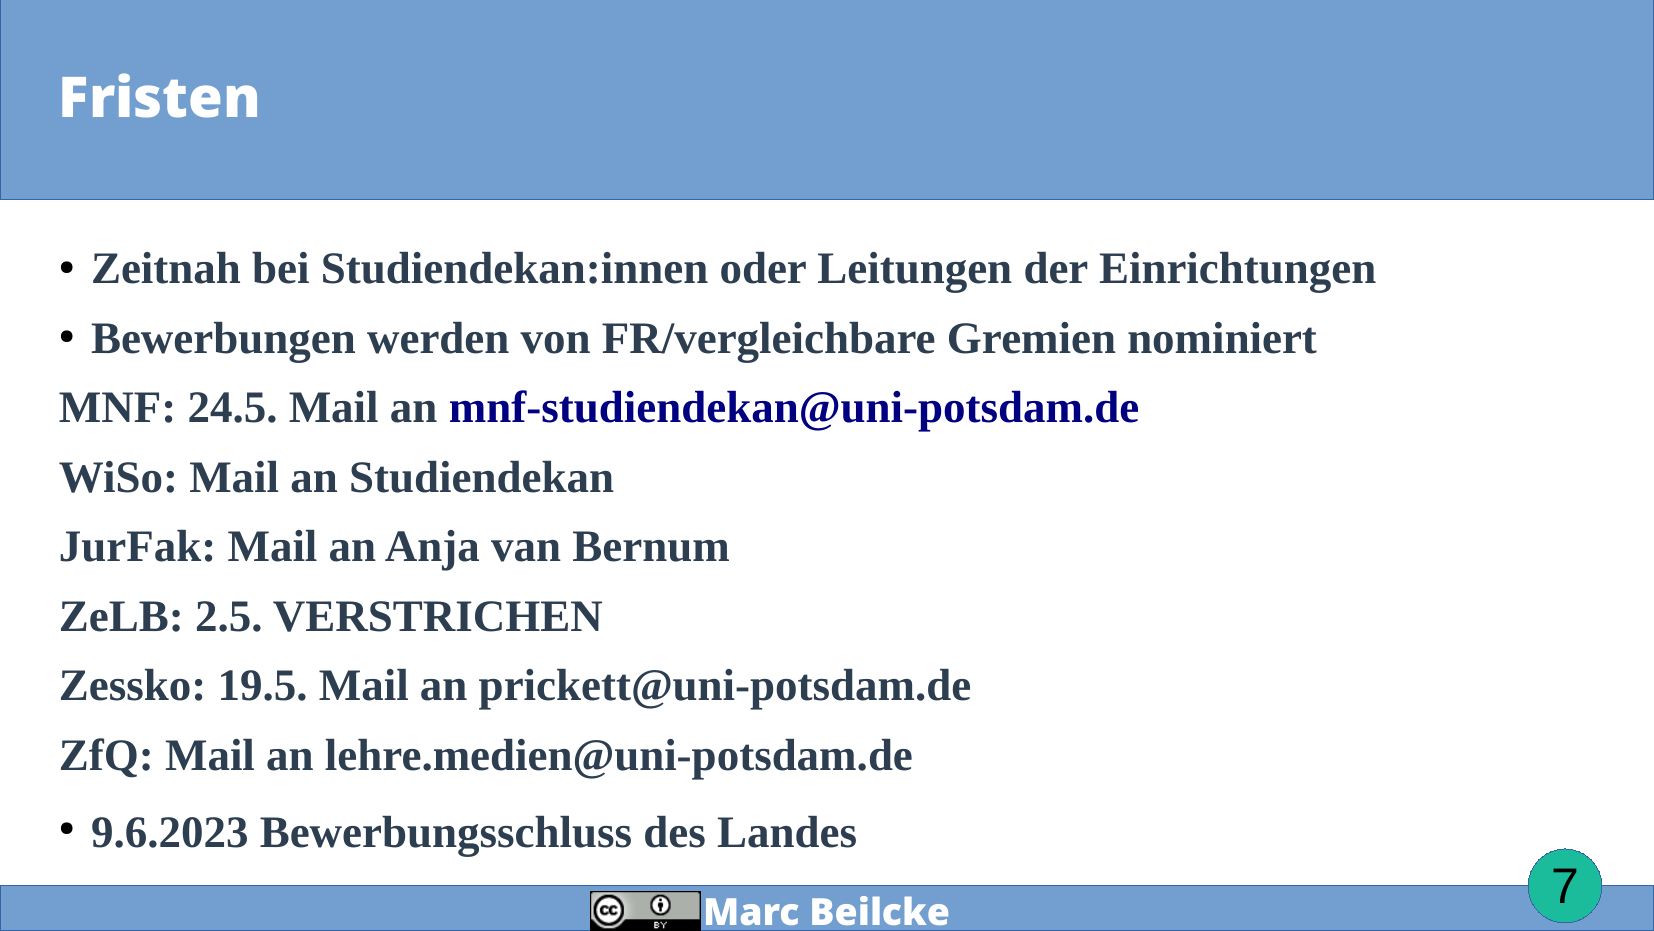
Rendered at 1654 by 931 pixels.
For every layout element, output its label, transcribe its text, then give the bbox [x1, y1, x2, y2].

list Zeitnah bei Studiendekan:innen oder Leitungen der Einrichtungen Bewerbungen werden von FR/vergleichbare Gremien nominiert MNF: 24.5. Mail an mnf-studiendekan@uni-potsdam.de WiSo: Mail an Studiendekan JurFak: Mail an Anja van Bernum ZeLB: 2.5. VERSTRICHEN Zessko: 19.5. Mail an prickett@uni-potsdam.de ZfQ: Mail an lehre.medien@uni-potsdam.de 9.6.2023 Bewerbungsschluss des Landes [59, 243, 1595, 864]
title Fristen [59, 37, 1595, 155]
picture [590, 891, 701, 931]
